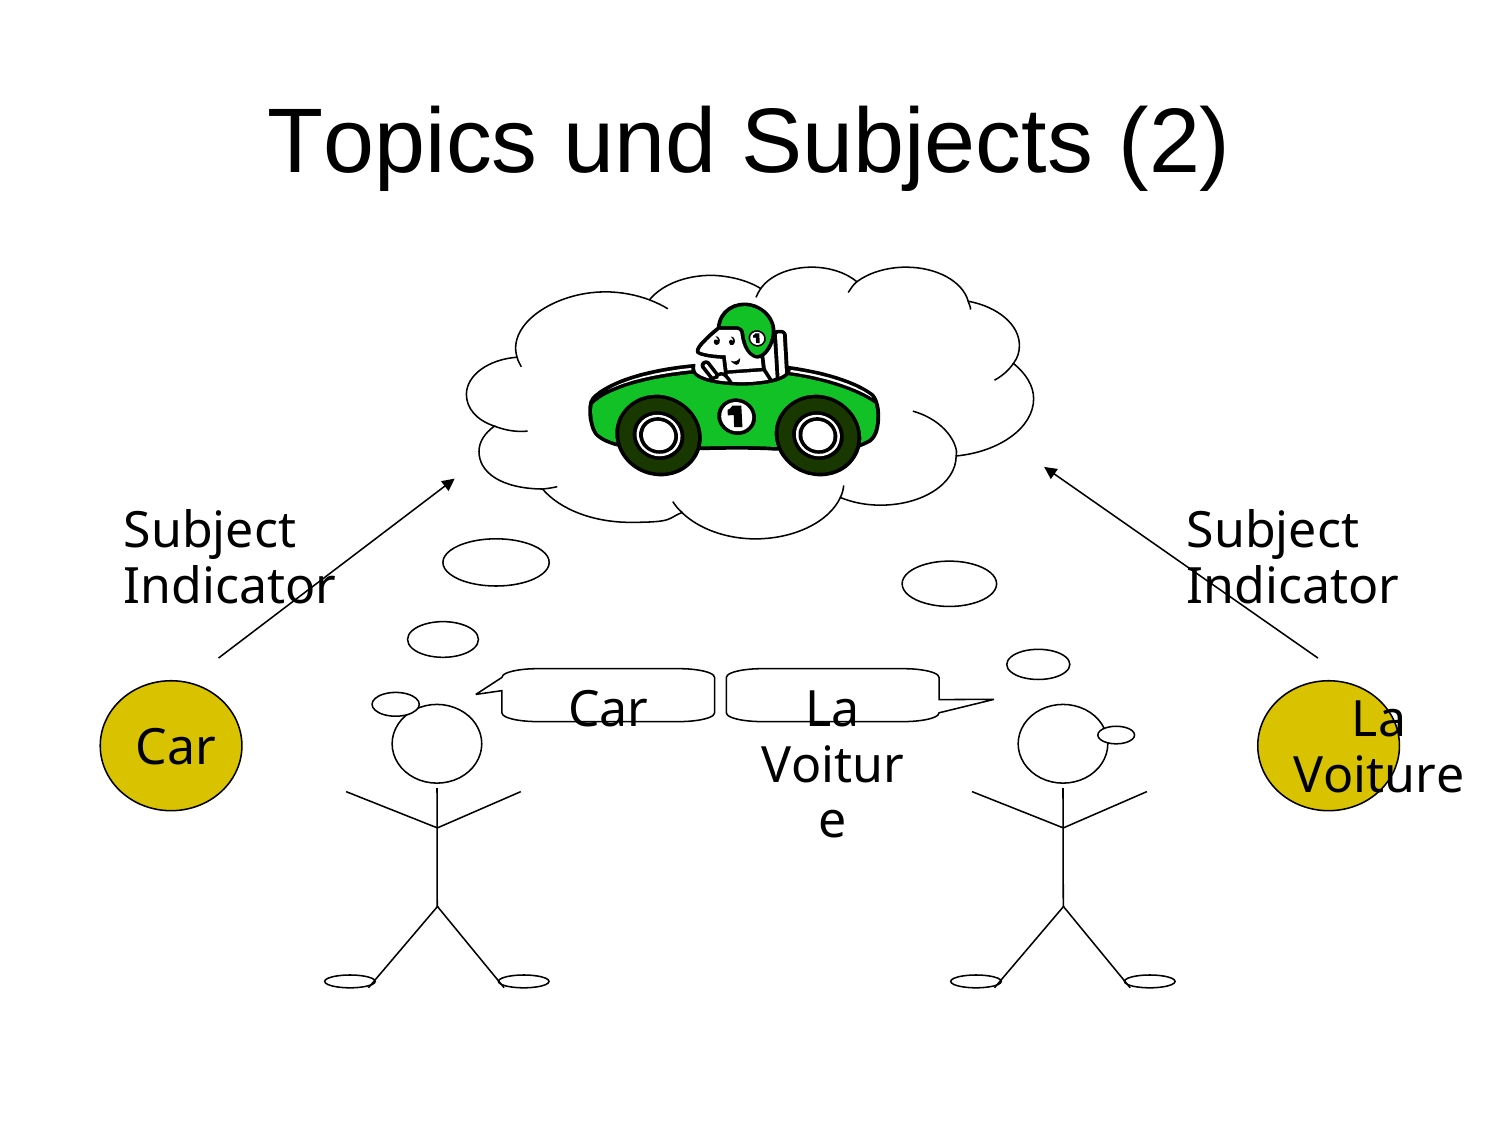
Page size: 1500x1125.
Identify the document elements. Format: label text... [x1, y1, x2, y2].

text_box La Voiture [726, 668, 995, 722]
text_box [466, 267, 1034, 539]
text_box [902, 561, 997, 607]
text_box Car [606, 713, 619, 722]
text_box [442, 538, 550, 587]
text_box [407, 621, 479, 658]
picture [587, 302, 881, 477]
title Topics und Subjects (2) [75, 45, 1426, 233]
text_box [1006, 649, 1070, 680]
text_box [1097, 726, 1135, 744]
text_box Subject Indicator [108, 491, 352, 623]
text_box [372, 692, 420, 717]
text_box Car [100, 680, 242, 811]
text_box Car [475, 668, 715, 722]
text_box La Voiture [1257, 680, 1400, 811]
text_box Subject Indicator [1172, 491, 1415, 623]
